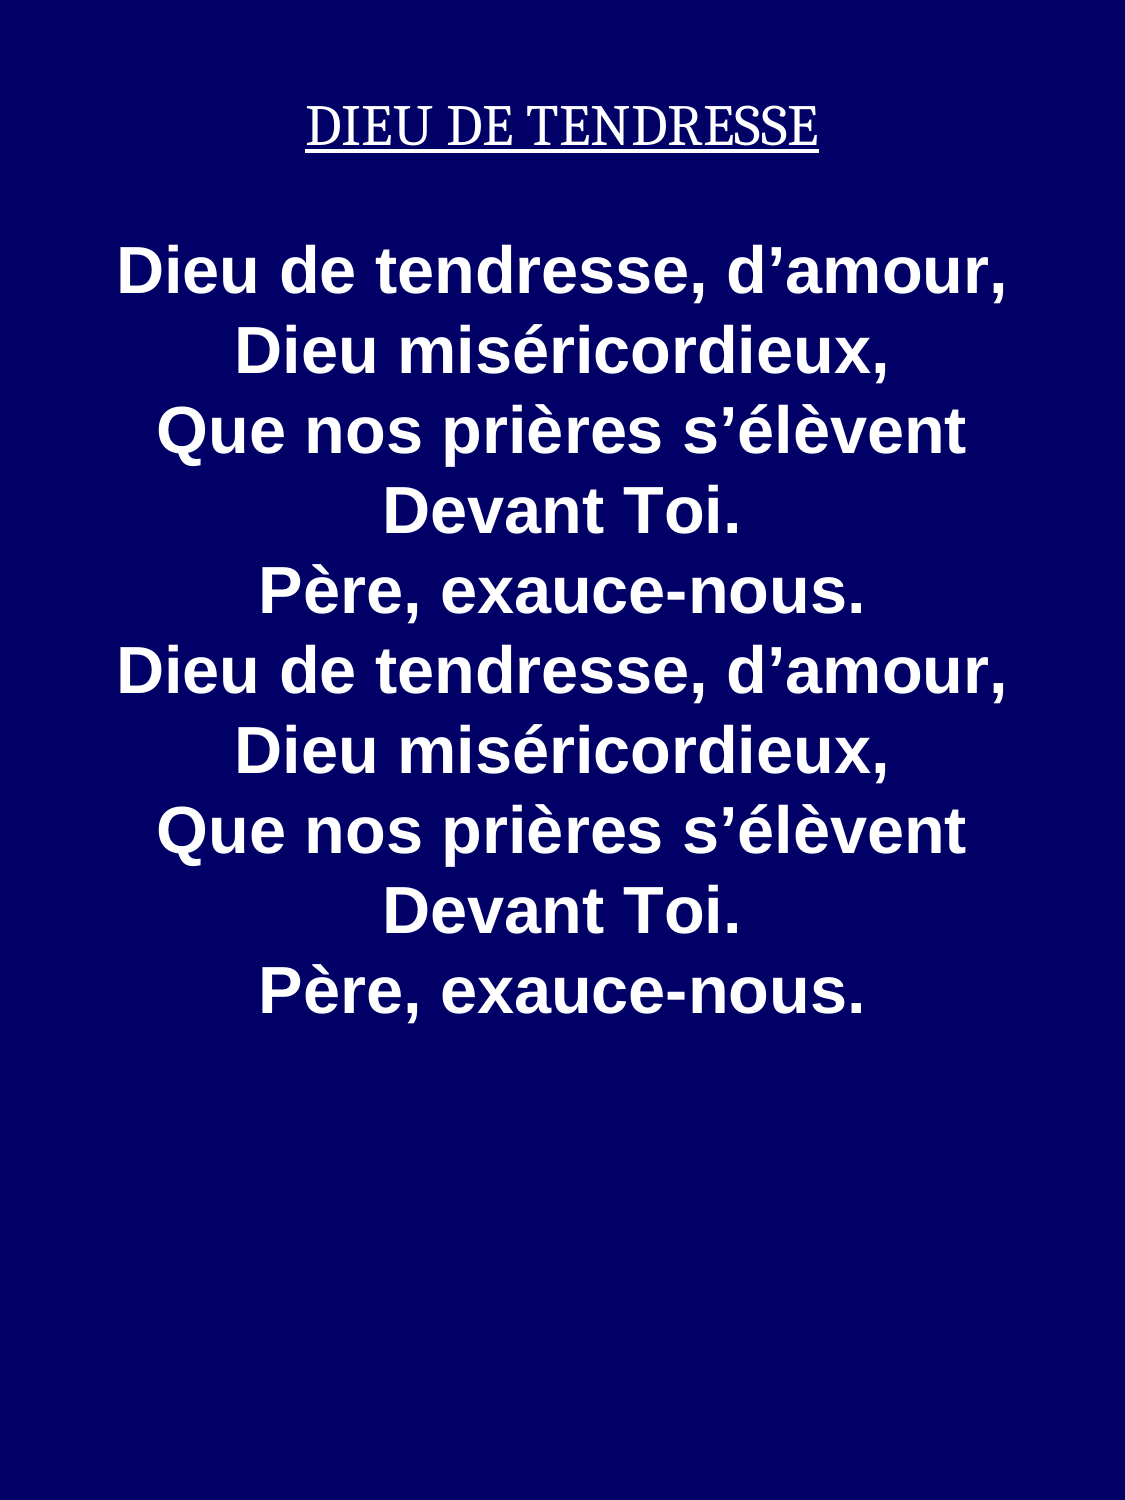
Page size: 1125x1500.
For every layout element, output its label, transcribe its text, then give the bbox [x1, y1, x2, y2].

text_box DIEU DE TENDRESSE Dieu de tendresse, d’amour, Dieu miséricordieux, Que nos prières s’élèvent Devant Toi. Père, exauce-nous. Dieu de tendresse, d’amour, Dieu miséricordieux, Que nos prières s’élèvent Devant Toi. Père, exauce-nous. [0, 79, 1125, 1423]
